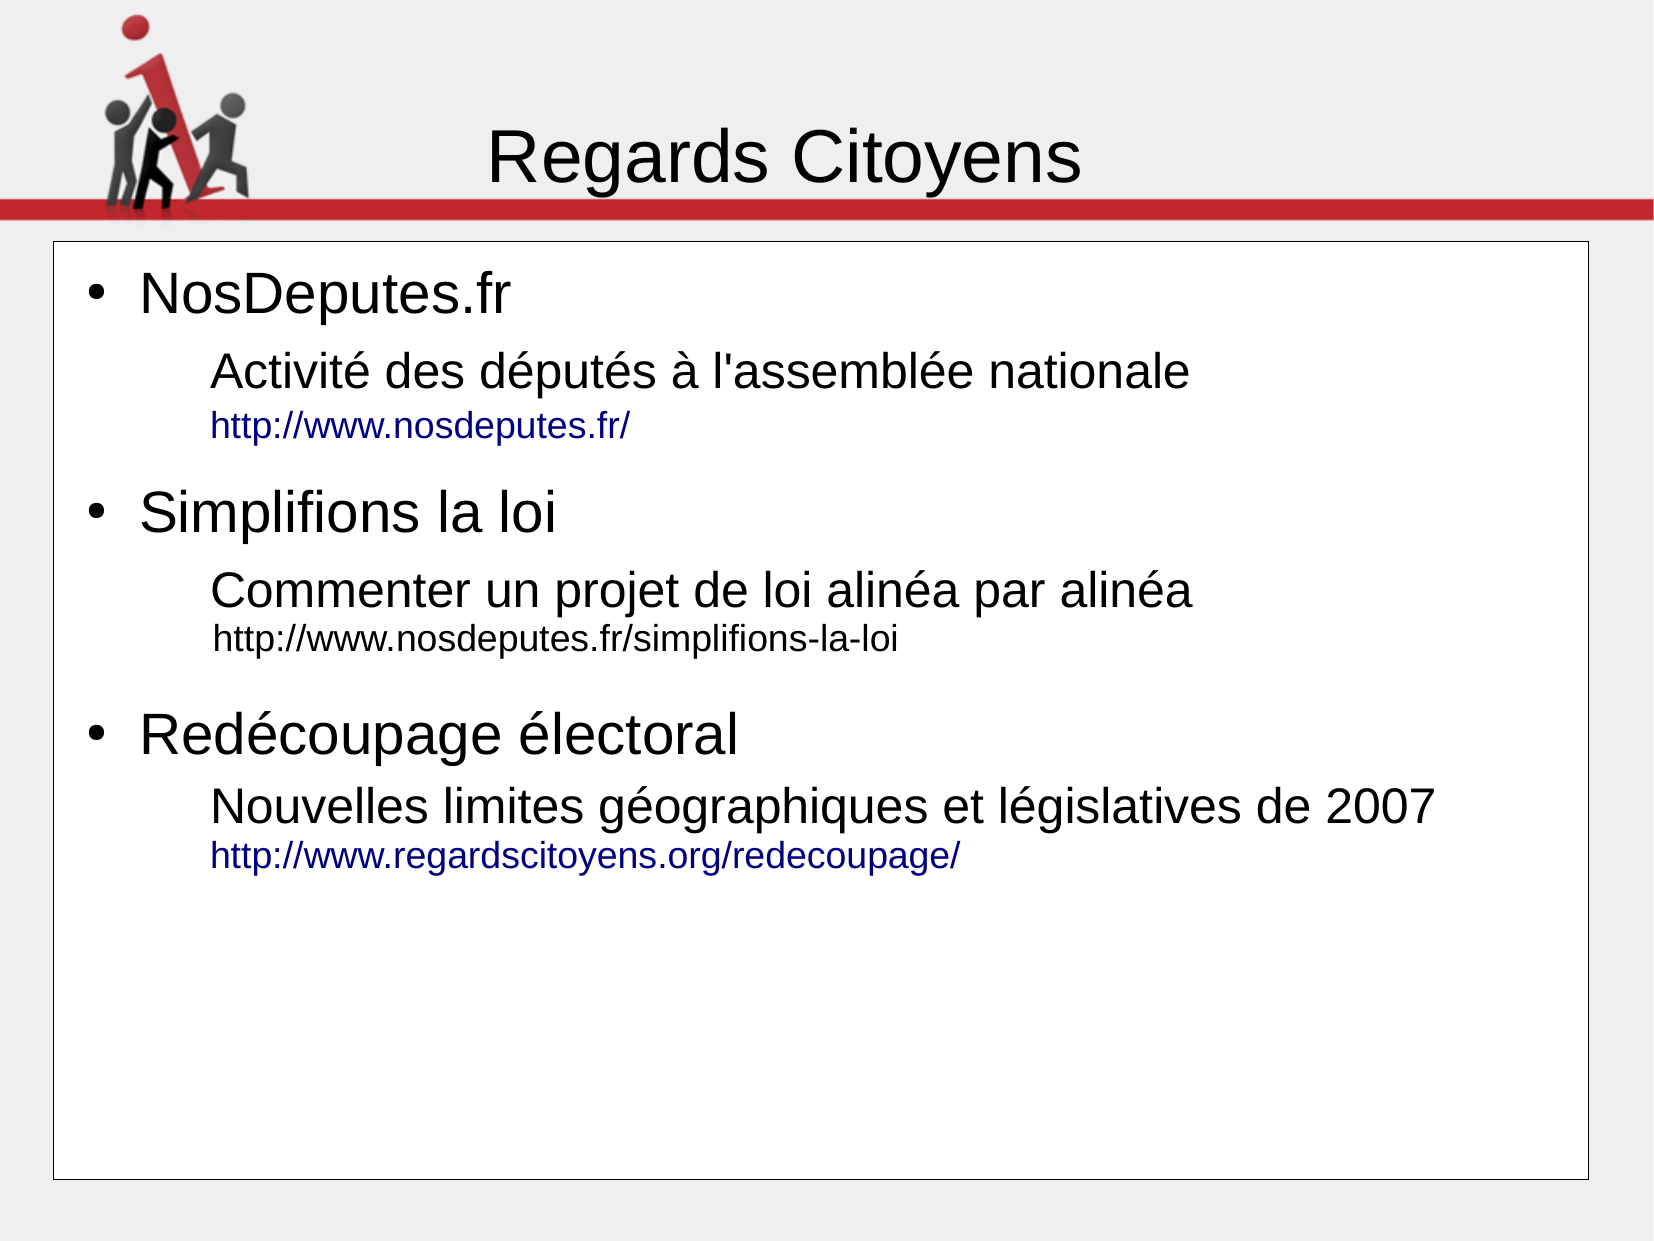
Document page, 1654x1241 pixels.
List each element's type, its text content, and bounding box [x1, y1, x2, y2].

list NosDeputes.fr Activité des députés à l'assemblée nationale http://www.nosdeputes.fr/ Simplifions la loi Commenter un projet de loi alinéa par alinéa http://www.nosdeputes.fr/simplifions-la-loi Redécoupage électoral Nouvelles limites géographiques et législatives de 2007 http://www.regardscitoyens.org/redecoupage/ [53, 241, 1589, 1180]
picture [0, 0, 1654, 1241]
text_box Regards Citoyens [472, 94, 1388, 237]
